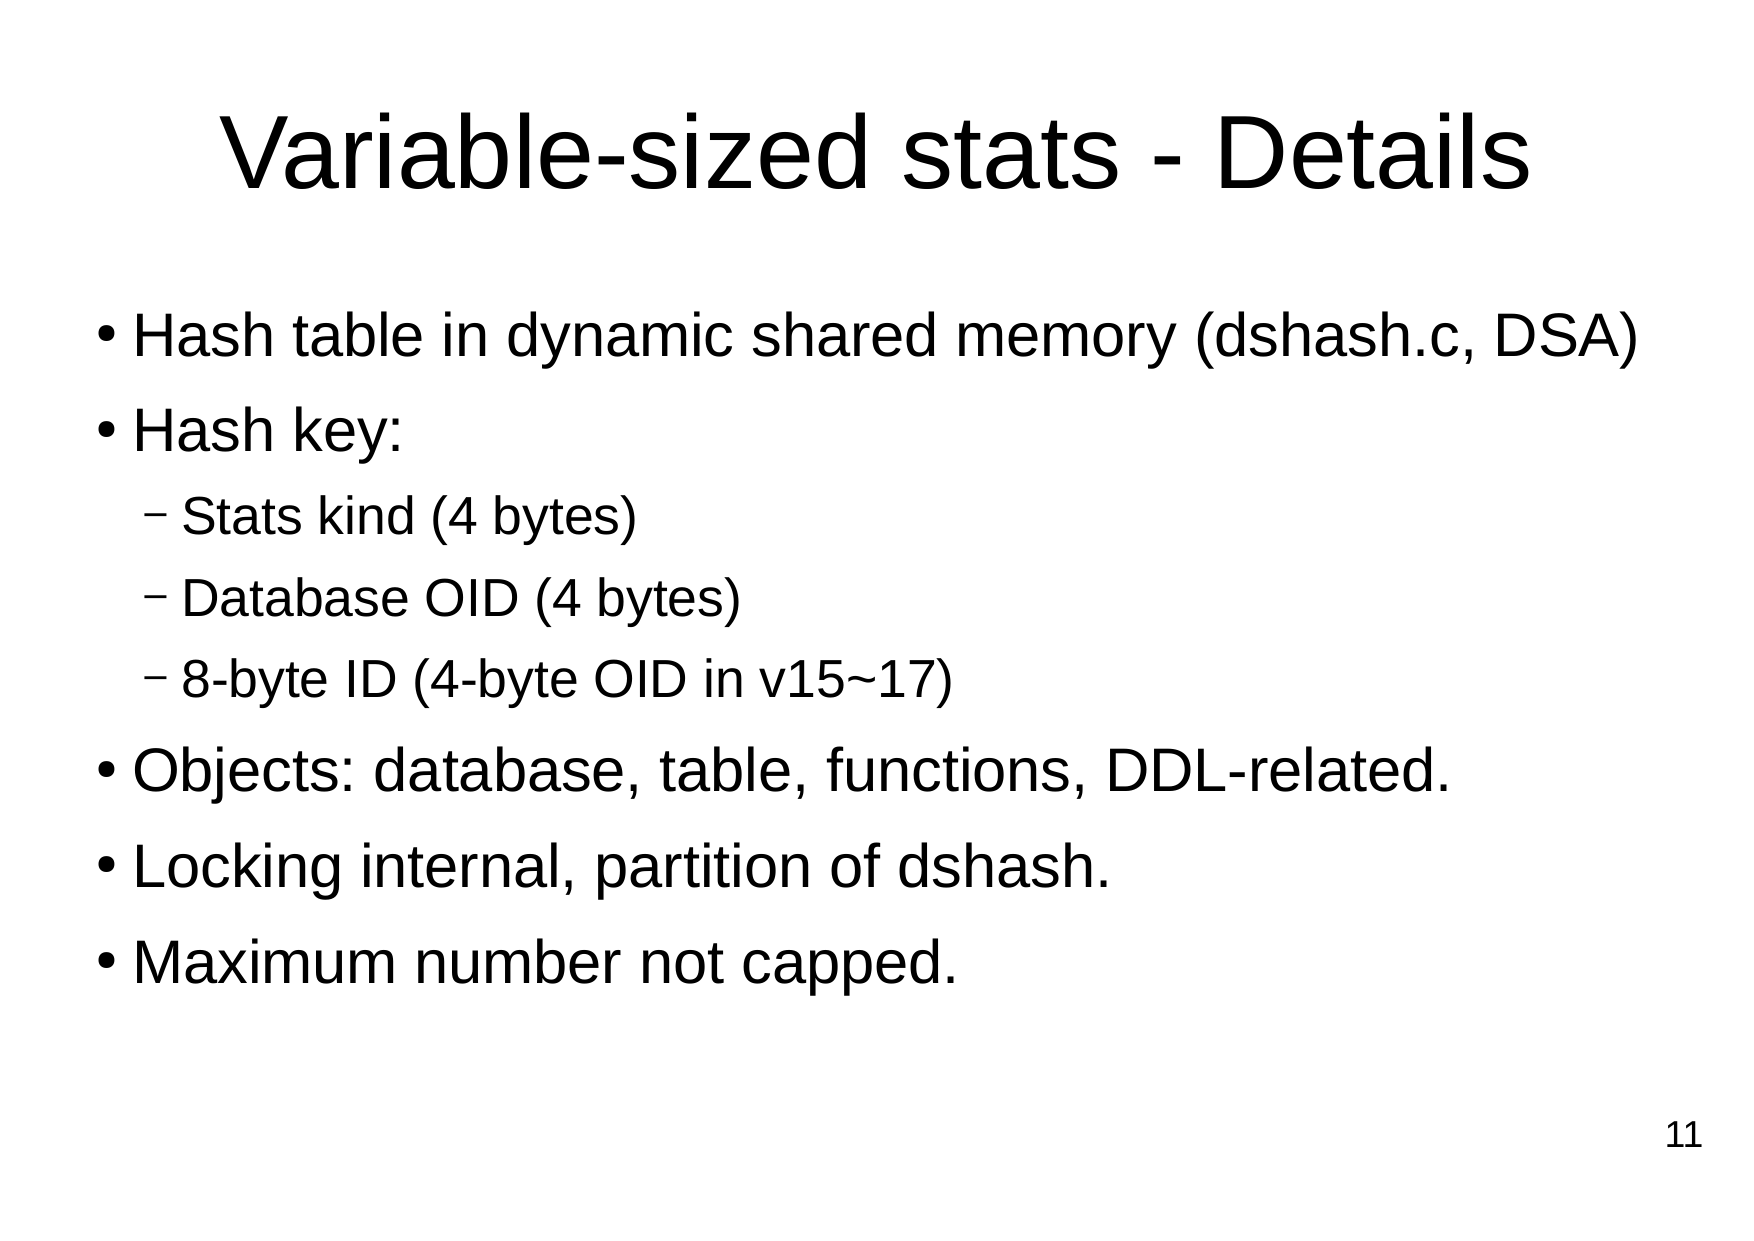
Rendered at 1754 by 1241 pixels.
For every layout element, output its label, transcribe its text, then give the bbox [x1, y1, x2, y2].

text_box <number> [1447, 1106, 1719, 1201]
list Hash table in dynamic shared memory (dshash.c, DSA) Hash key: Stats kind (4 bytes) Database OID (4 bytes) 8-byte ID (4-byte OID in v15~17) Objects: database, table, functions, DDL-related. Locking internal, partition of dshash. Maximum number not capped. [83, 300, 1662, 1021]
title Variable-sized stats - Details [87, 49, 1667, 257]
